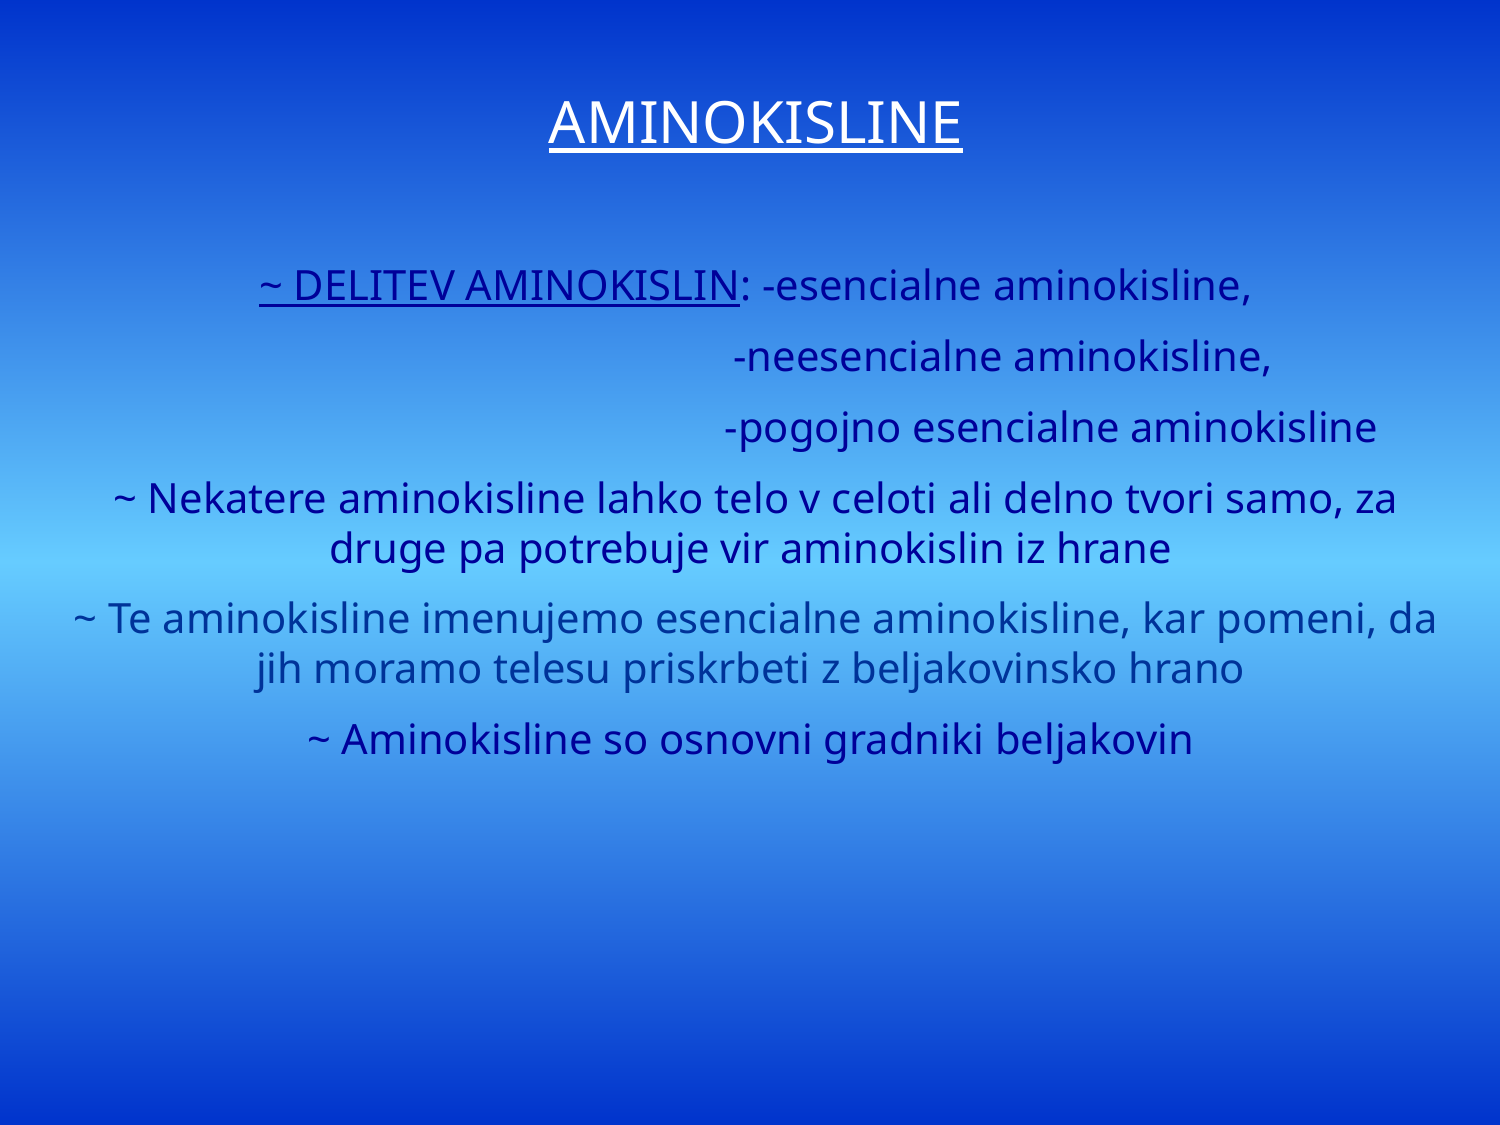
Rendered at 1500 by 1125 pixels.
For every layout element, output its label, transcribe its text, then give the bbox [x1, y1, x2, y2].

text_box AMINOKISLINE ~ DELITEV AMINOKISLIN: -esencialne aminokisline, -neesencialne aminokisline, -pogojno esencialne aminokisline ~ Nekatere aminokisline lahko telo v celoti ali delno tvori samo, za druge pa potrebuje vir aminokislin iz hrane ~ Te aminokisline imenujemo esencialne aminokisline, kar pomeni, da jih moramo telesu priskrbeti z beljakovinsko hrano ~ Aminokisline so osnovni gradniki beljakovin [53, 78, 1459, 984]
